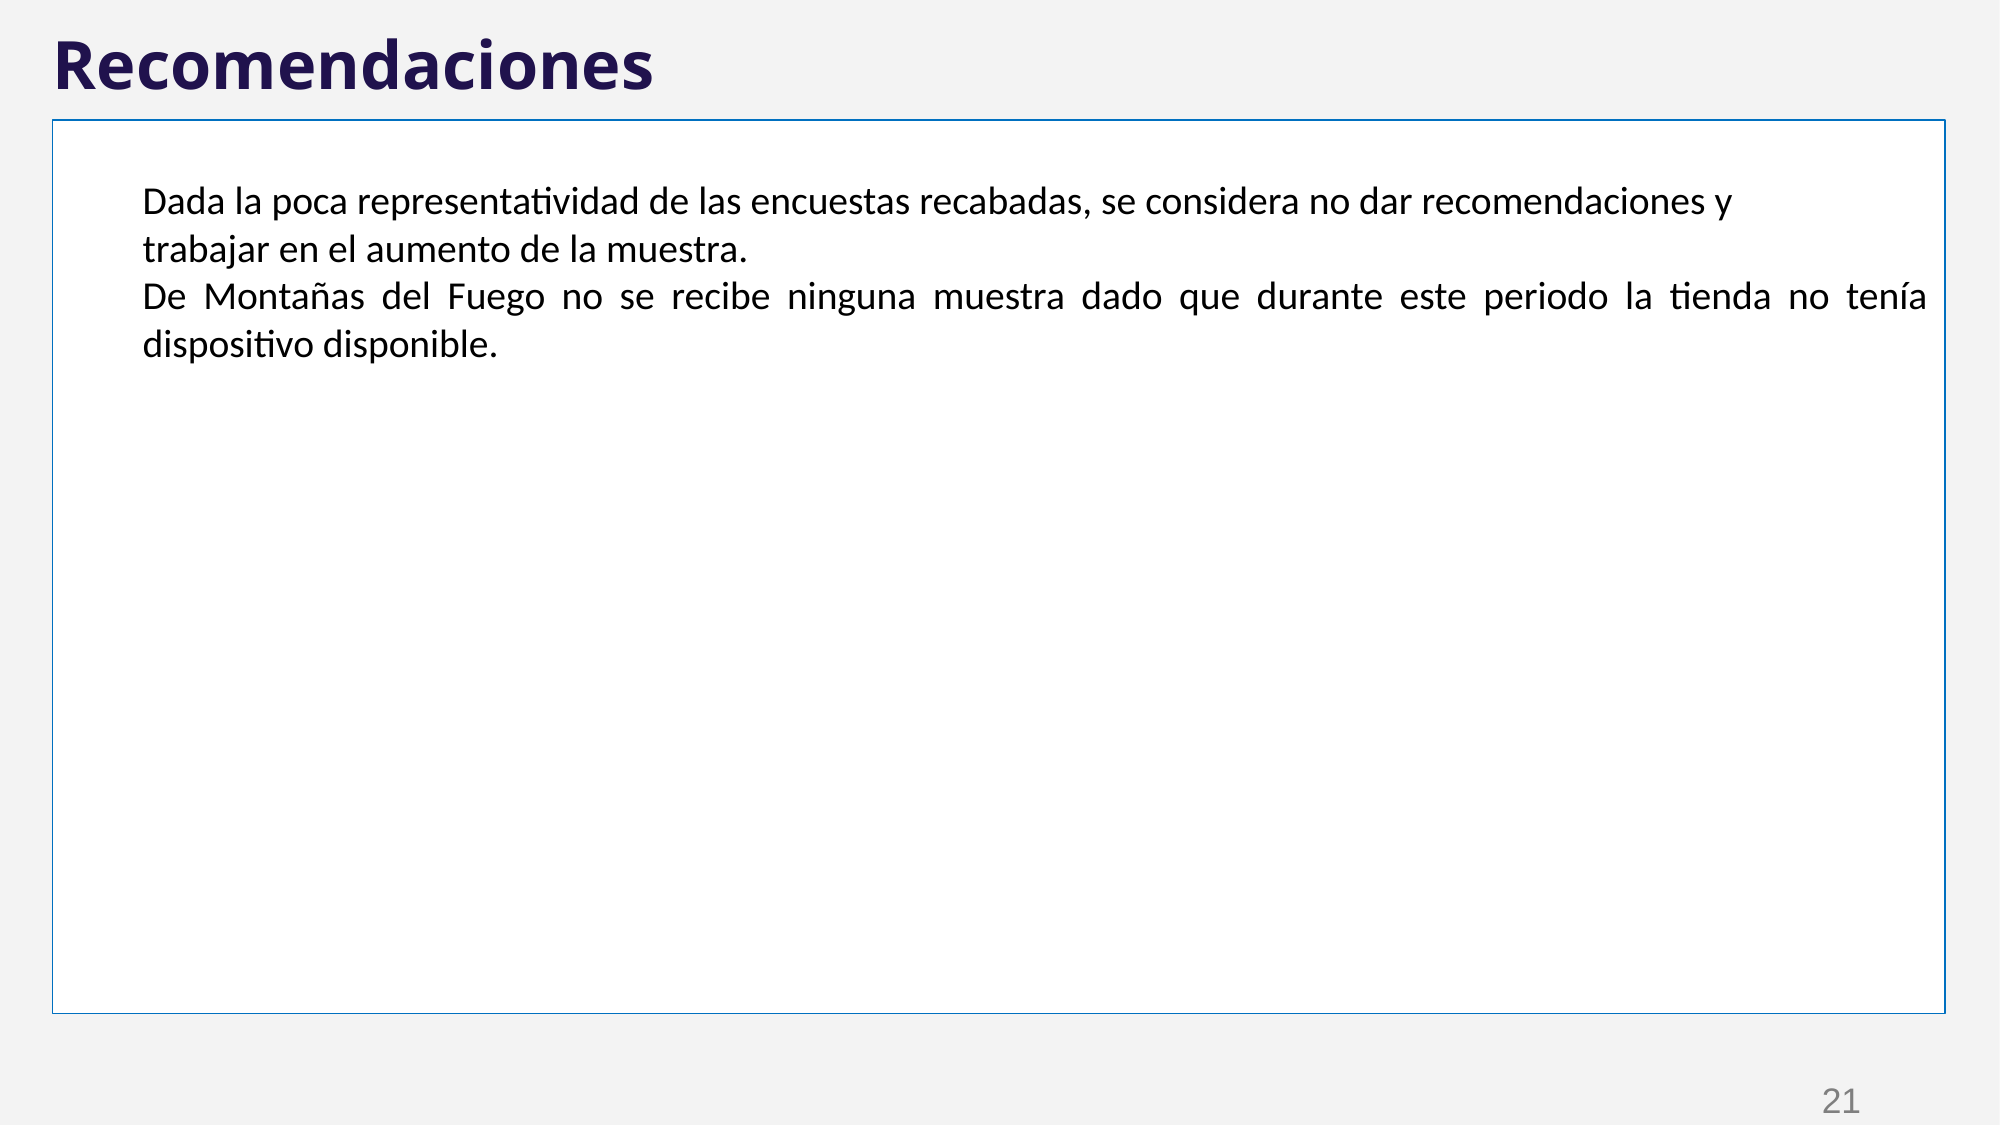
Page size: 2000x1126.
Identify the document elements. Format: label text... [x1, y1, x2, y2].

slide_number <number> [1412, 1069, 1880, 1126]
text_box Dada la poca representatividad de las encuestas recabadas, se considera no dar recomendaciones y trabajar en el aumento de la muestra. De Montañas del Fuego no se recibe ninguna muestra dado que durante este periodo la tienda no tenía dispositivo disponible. [52, 120, 1945, 1014]
text_box Recomendaciones [52, 0, 1945, 120]
